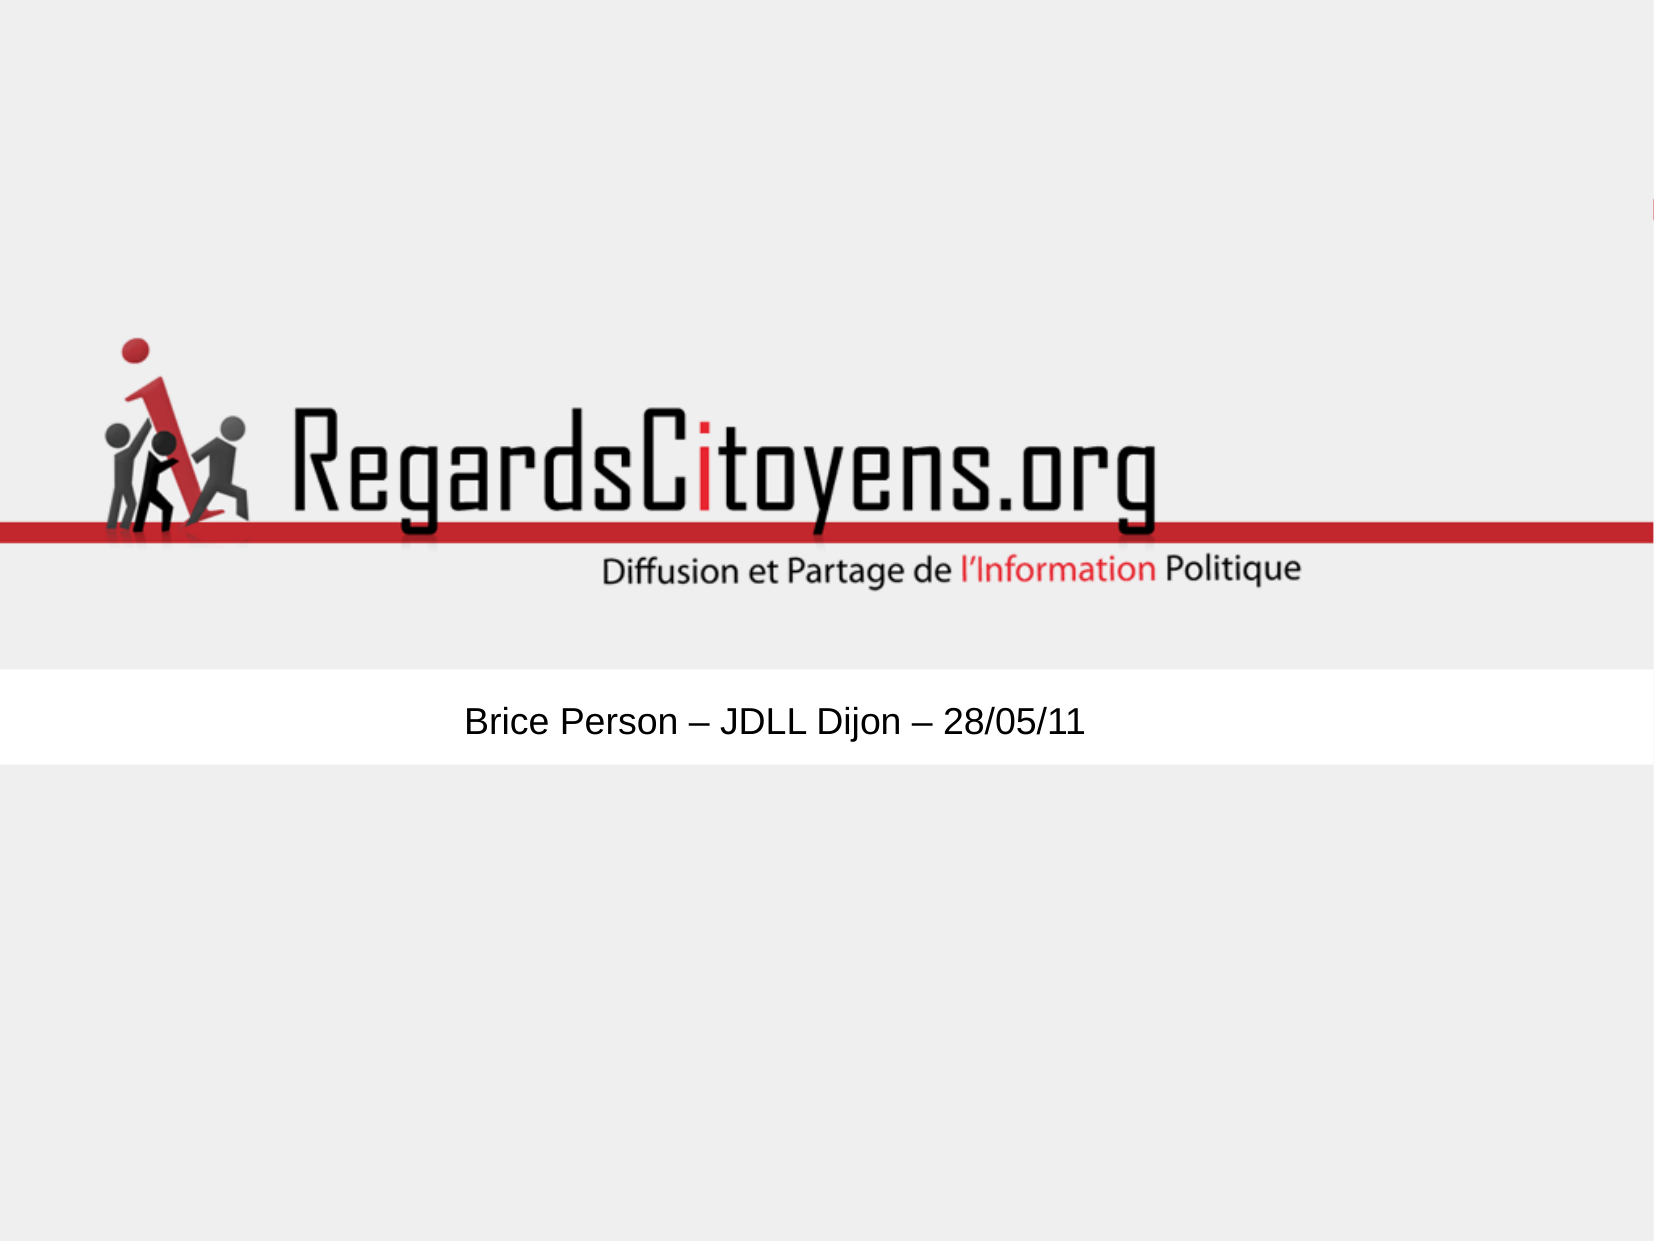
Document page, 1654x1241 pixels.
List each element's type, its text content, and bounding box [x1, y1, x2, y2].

text_box Brice Person – JDLL Dijon – 28/05/11 [449, 681, 1101, 751]
picture [0, 0, 1654, 1241]
